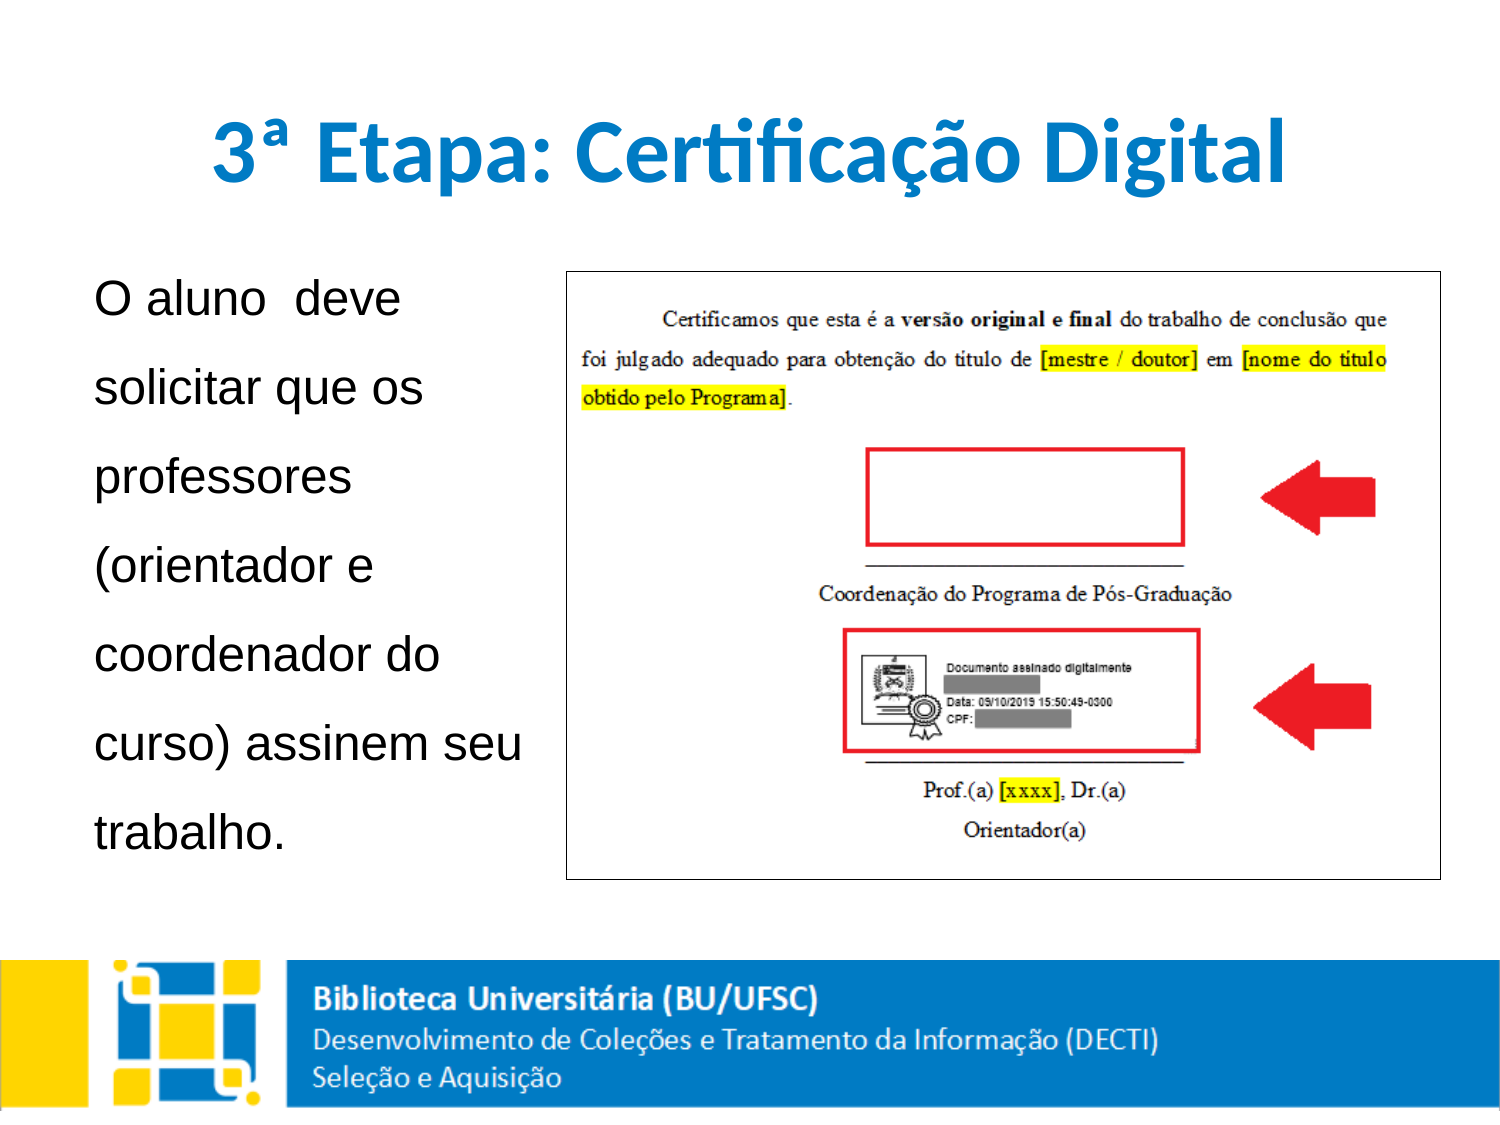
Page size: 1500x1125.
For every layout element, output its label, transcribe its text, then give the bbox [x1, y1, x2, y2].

text_box O aluno deve solicitar que os professores (orientador e coordenador do curso) assinem seu trabalho. [23, 236, 567, 863]
picture [0, 960, 1500, 1111]
picture [566, 271, 1441, 880]
text_box 3ª Etapa: Certificação Digital [58, 57, 1441, 234]
